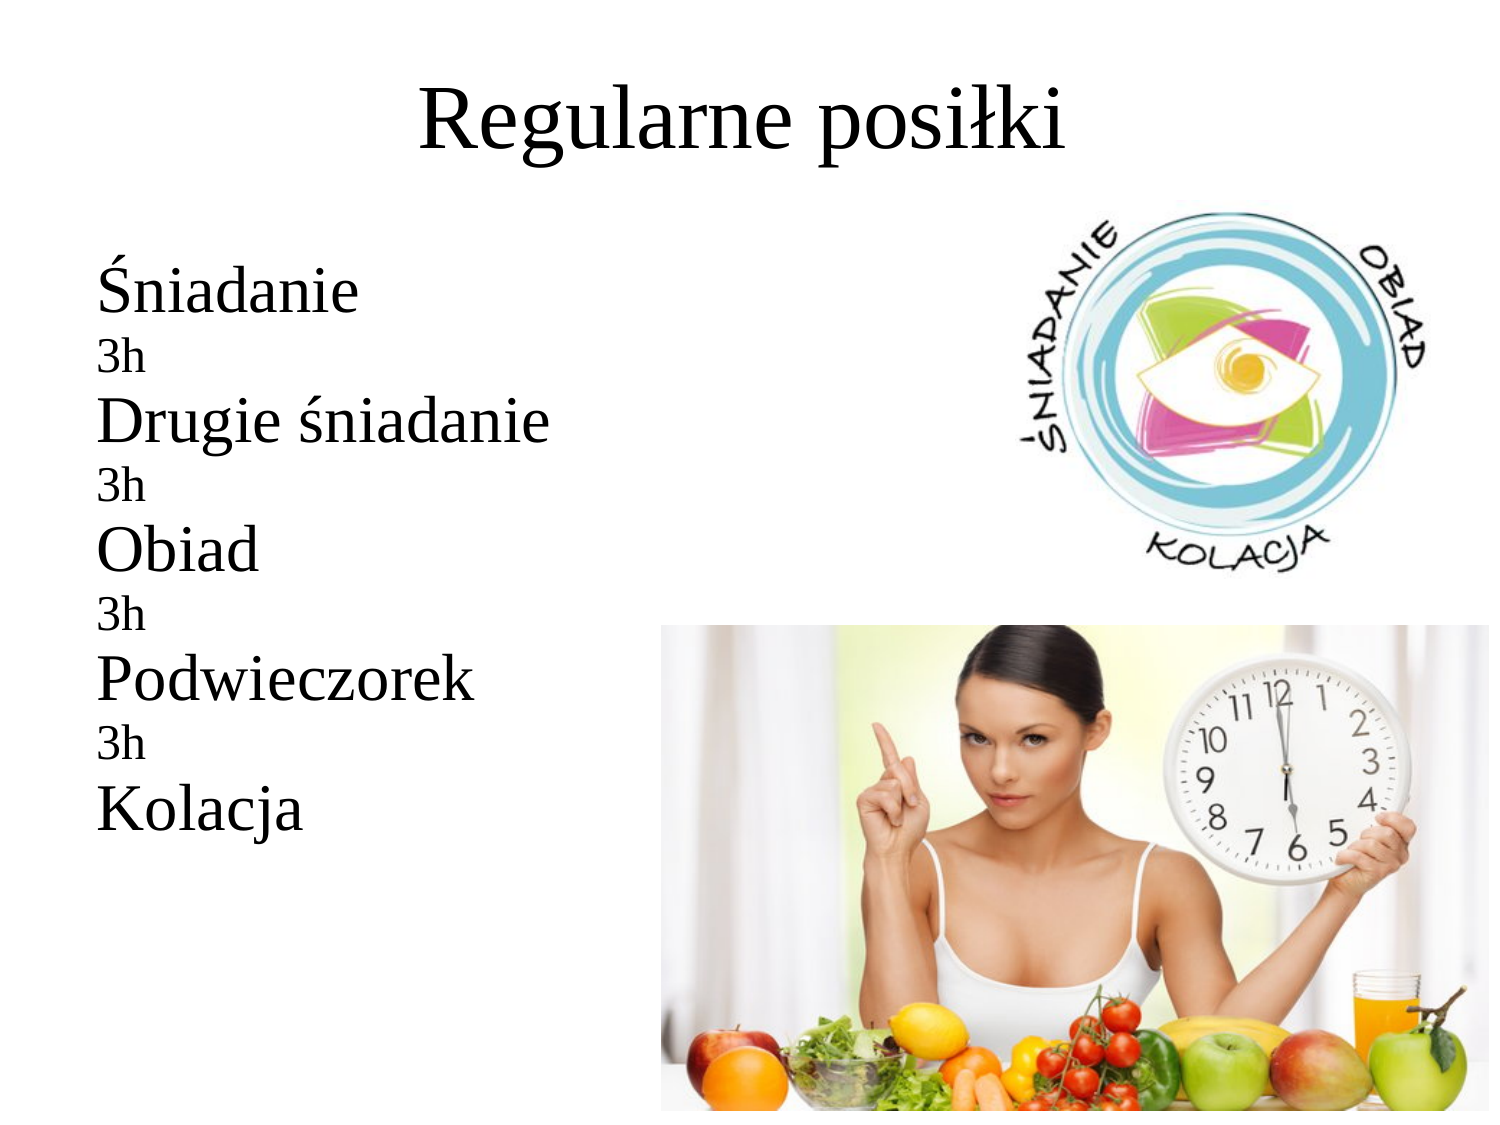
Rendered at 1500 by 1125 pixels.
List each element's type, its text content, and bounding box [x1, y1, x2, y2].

text_box Regularne posiłki [105, 23, 1381, 211]
picture [661, 625, 1489, 1111]
picture [1015, 200, 1441, 579]
text_box Śniadanie 3h Drugie śniadanie 3h Obiad 3h Podwieczorek 3h Kolacja [82, 246, 743, 1125]
